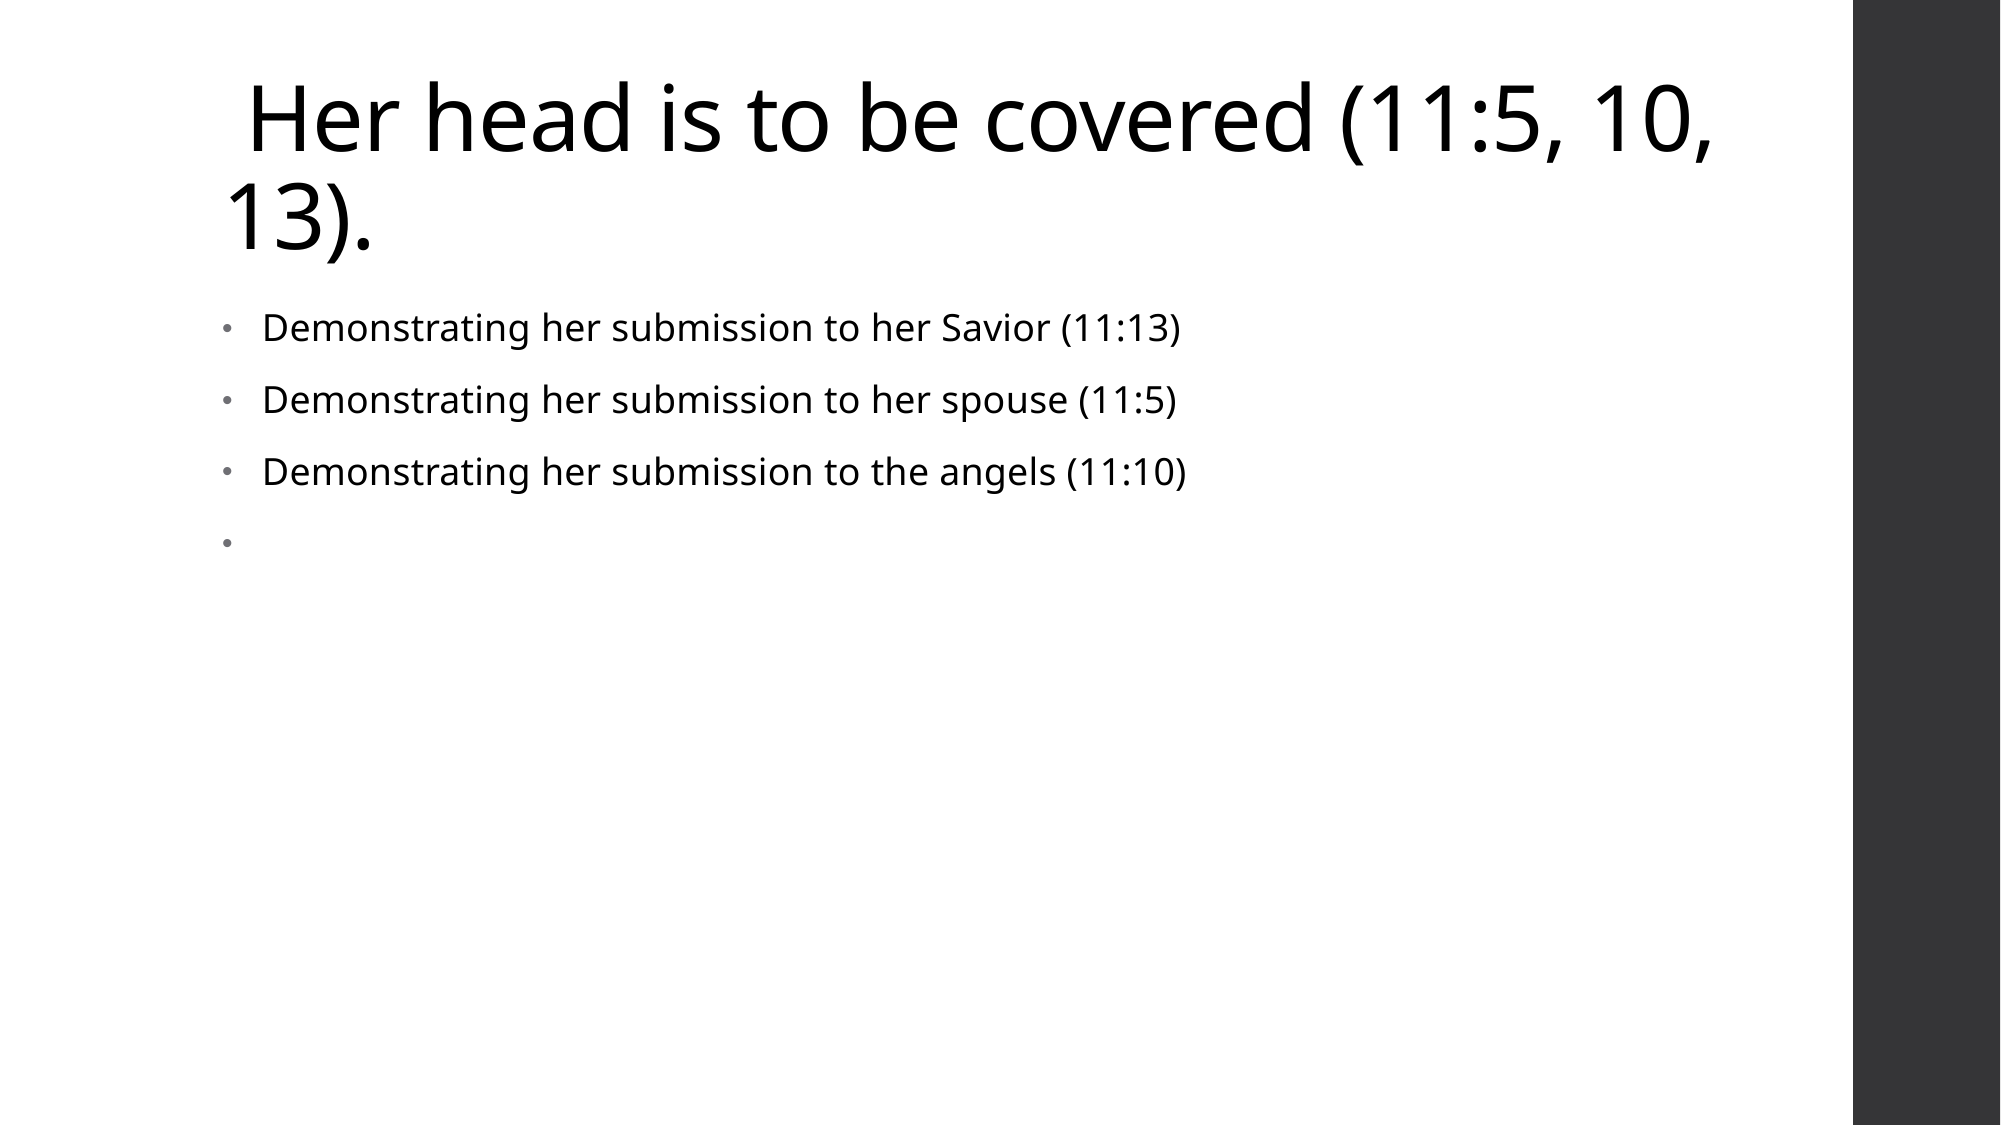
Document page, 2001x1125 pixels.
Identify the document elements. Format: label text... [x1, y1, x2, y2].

title Her head is to be covered (11:5, 10, 13). [206, 60, 1797, 278]
list Demonstrating her submission to her Savior (11:13) Demonstrating her submission to her spouse (11:5) Demonstrating her submission to the angels (11:10) [206, 299, 1617, 1014]
